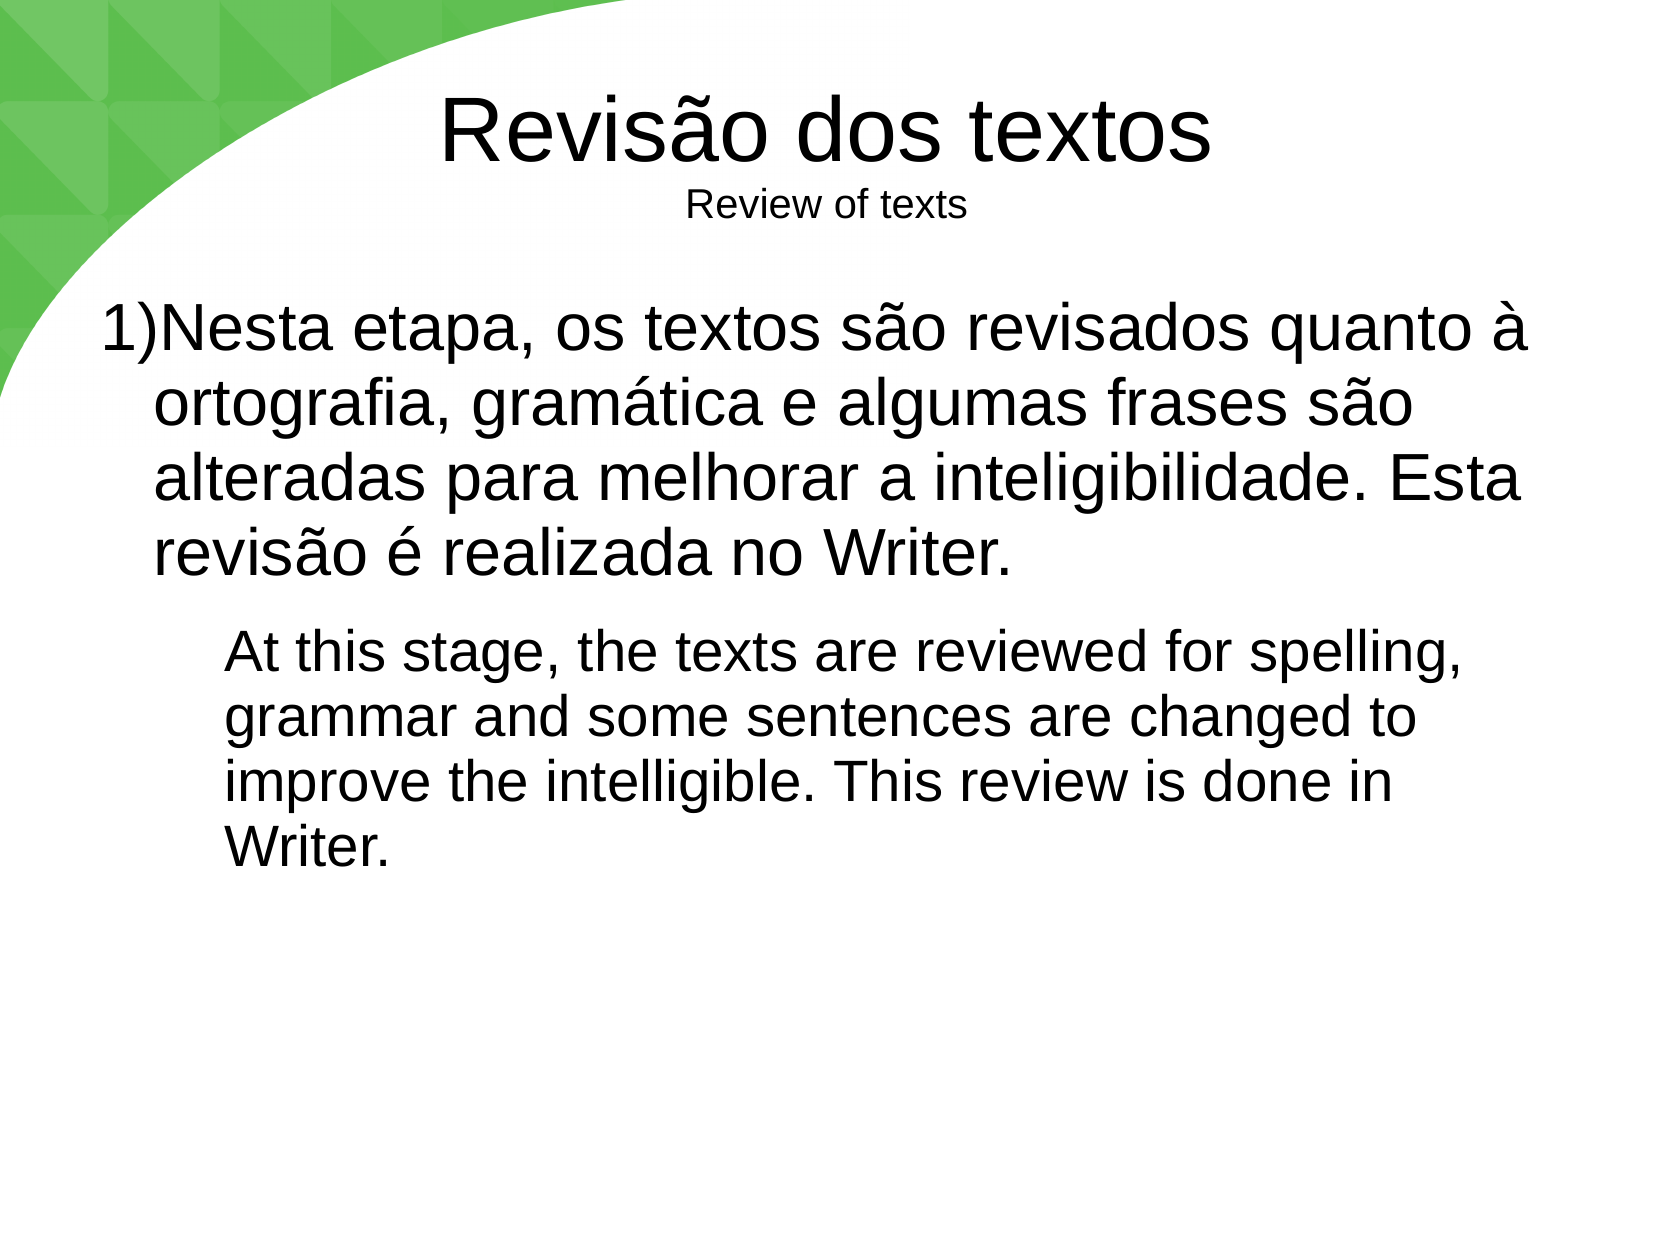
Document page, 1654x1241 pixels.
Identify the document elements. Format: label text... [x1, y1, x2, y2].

list Nesta etapa, os textos são revisados quanto à ortografia, gramática e algumas frases são alteradas para melhorar a inteligibilidade. Esta revisão é realizada no Writer. At this stage, the texts are reviewed for spelling, grammar and some sentences are changed to improve the intelligible. This review is done in Writer. [82, 290, 1571, 1109]
title Revisão dos textos Review of texts [82, 49, 1571, 257]
